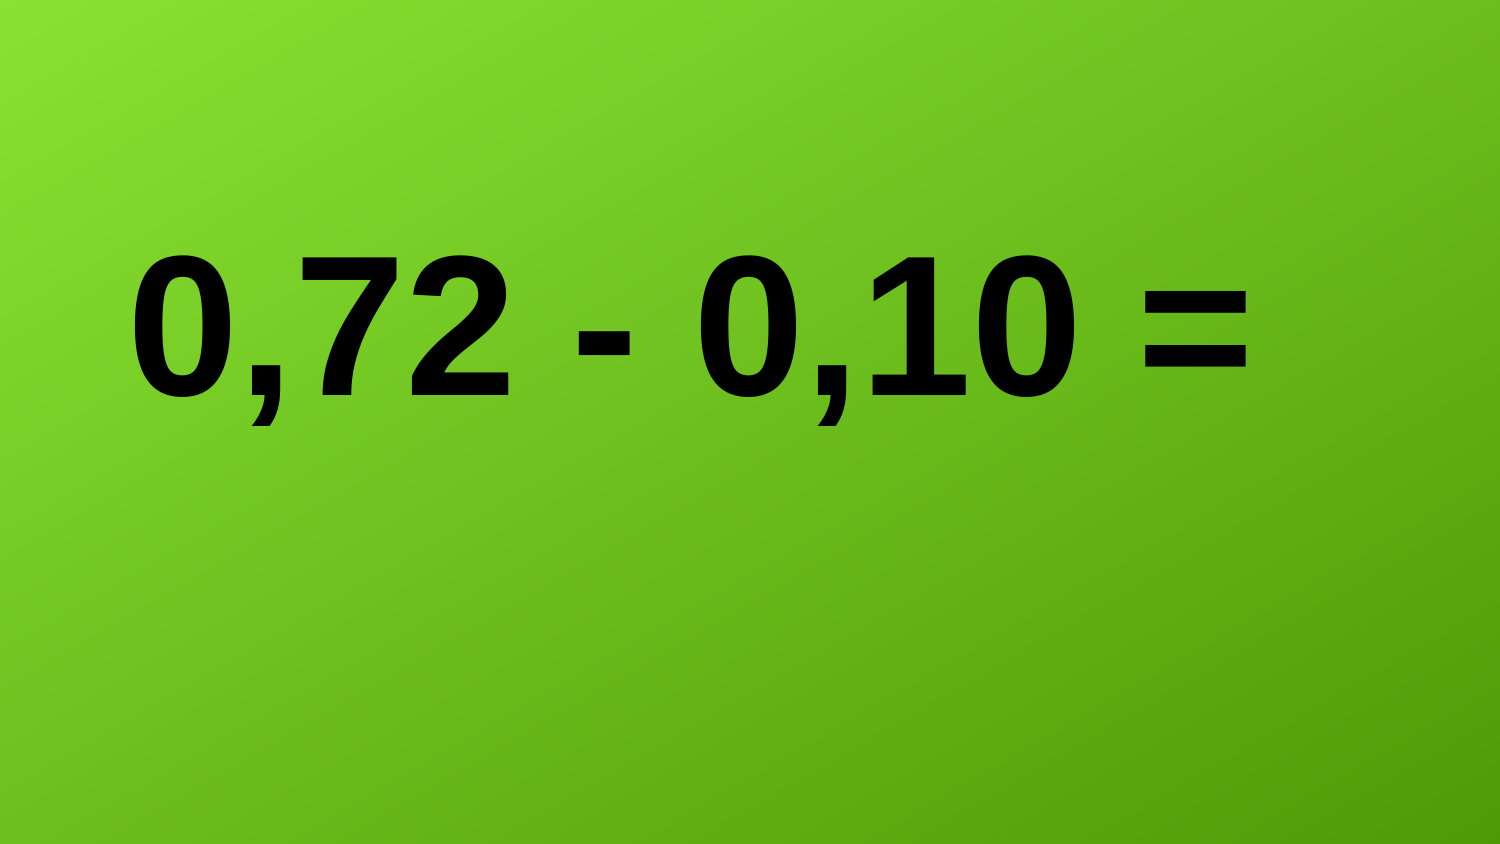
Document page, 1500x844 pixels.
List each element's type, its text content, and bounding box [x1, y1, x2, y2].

title 0,72 - 0,10 = [112, 259, 1388, 450]
